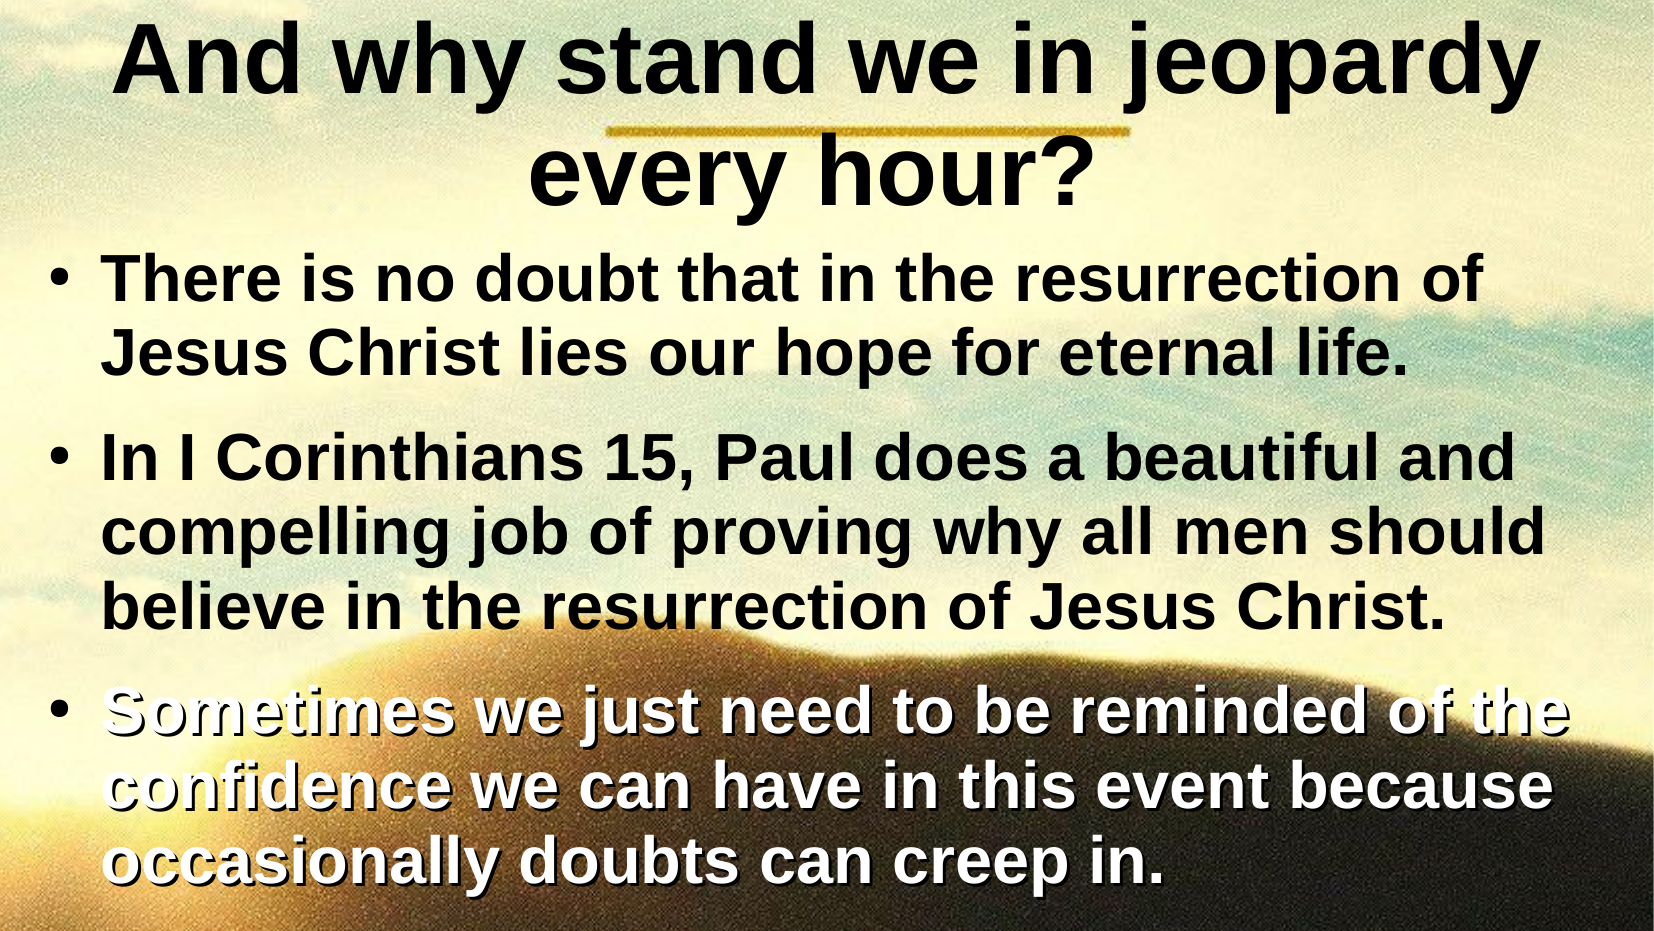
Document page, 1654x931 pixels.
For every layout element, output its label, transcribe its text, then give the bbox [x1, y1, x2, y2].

list There is no doubt that in the resurrection of Jesus Christ lies our hope for eternal life. In I Corinthians 15, Paul does a beautiful and compelling job of proving why all men should believe in the resurrection of Jesus Christ. Sometimes we just need to be reminded of the confidence we can have in this event because occasionally doubts can creep in. [30, 240, 1636, 916]
title And why stand we in jeopardy every hour? [82, 2, 1571, 227]
picture [0, 0, 1654, 931]
